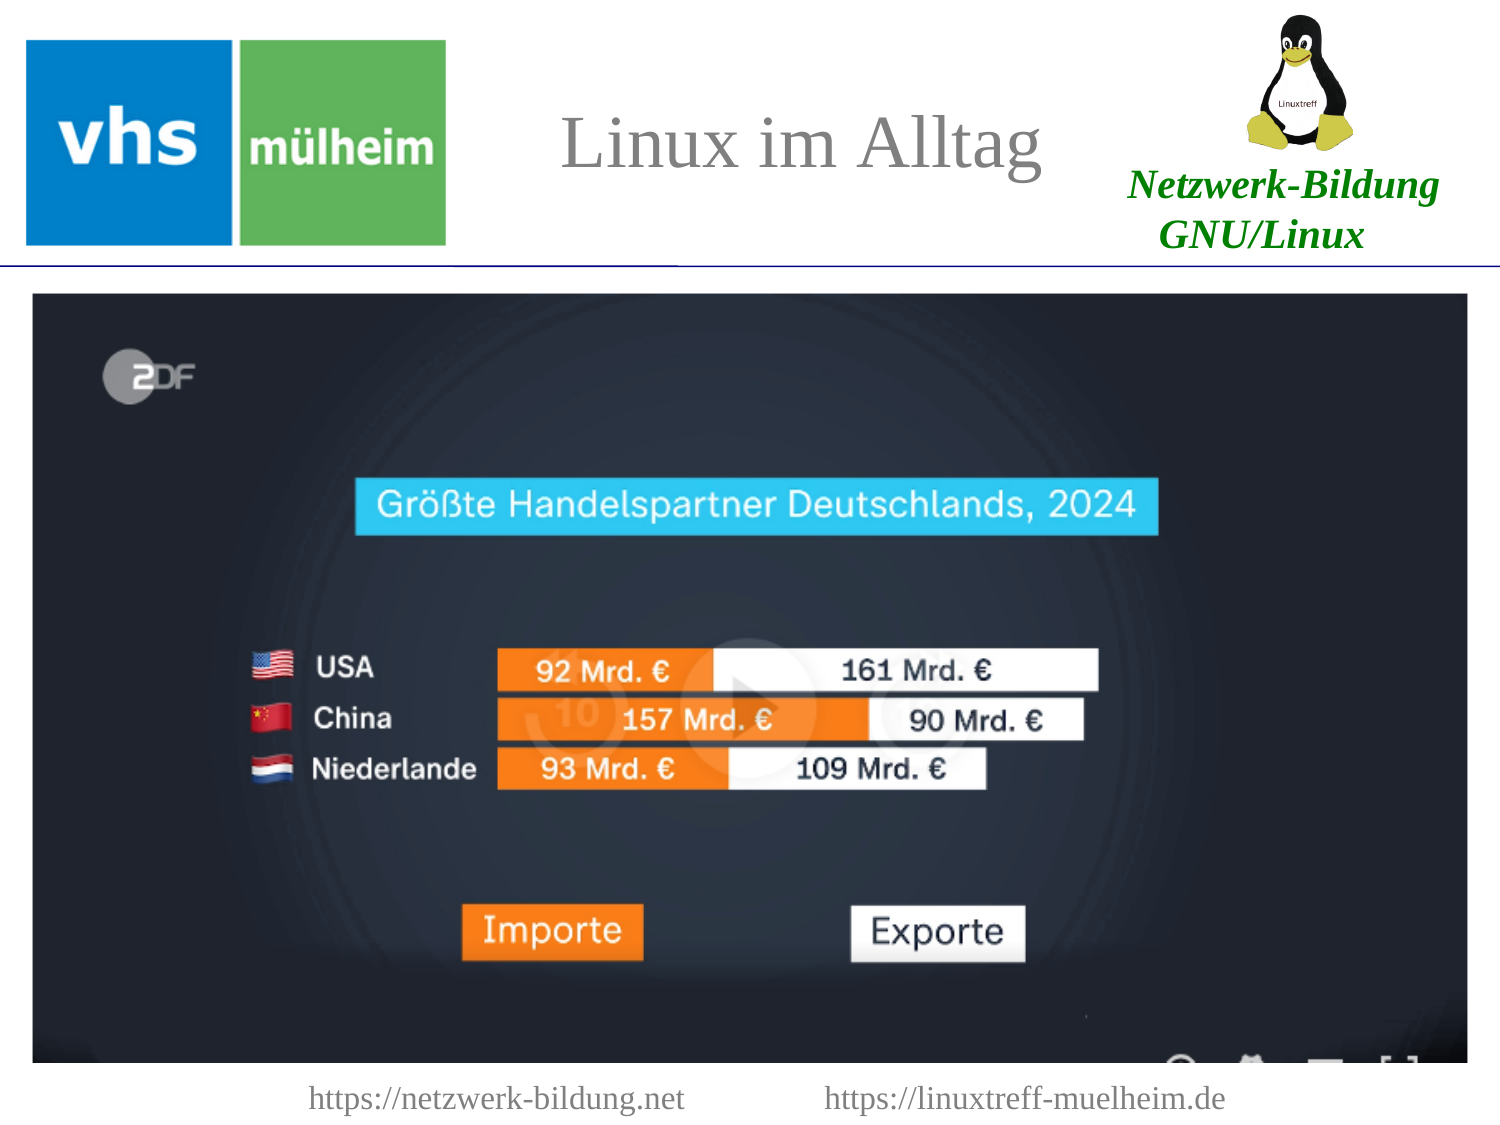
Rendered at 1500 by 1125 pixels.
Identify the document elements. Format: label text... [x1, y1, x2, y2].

picture [18, 282, 1481, 1063]
picture [14, 32, 461, 254]
text_box https://netzwerk-bildung.net https://linuxtreff-muelheim.de [34, 1070, 1500, 1125]
text_box Netzwerk-Bildung GNU/Linux [1112, 151, 1467, 267]
picture [1246, 13, 1353, 152]
text_box Linux im Alltag [525, 88, 1079, 195]
